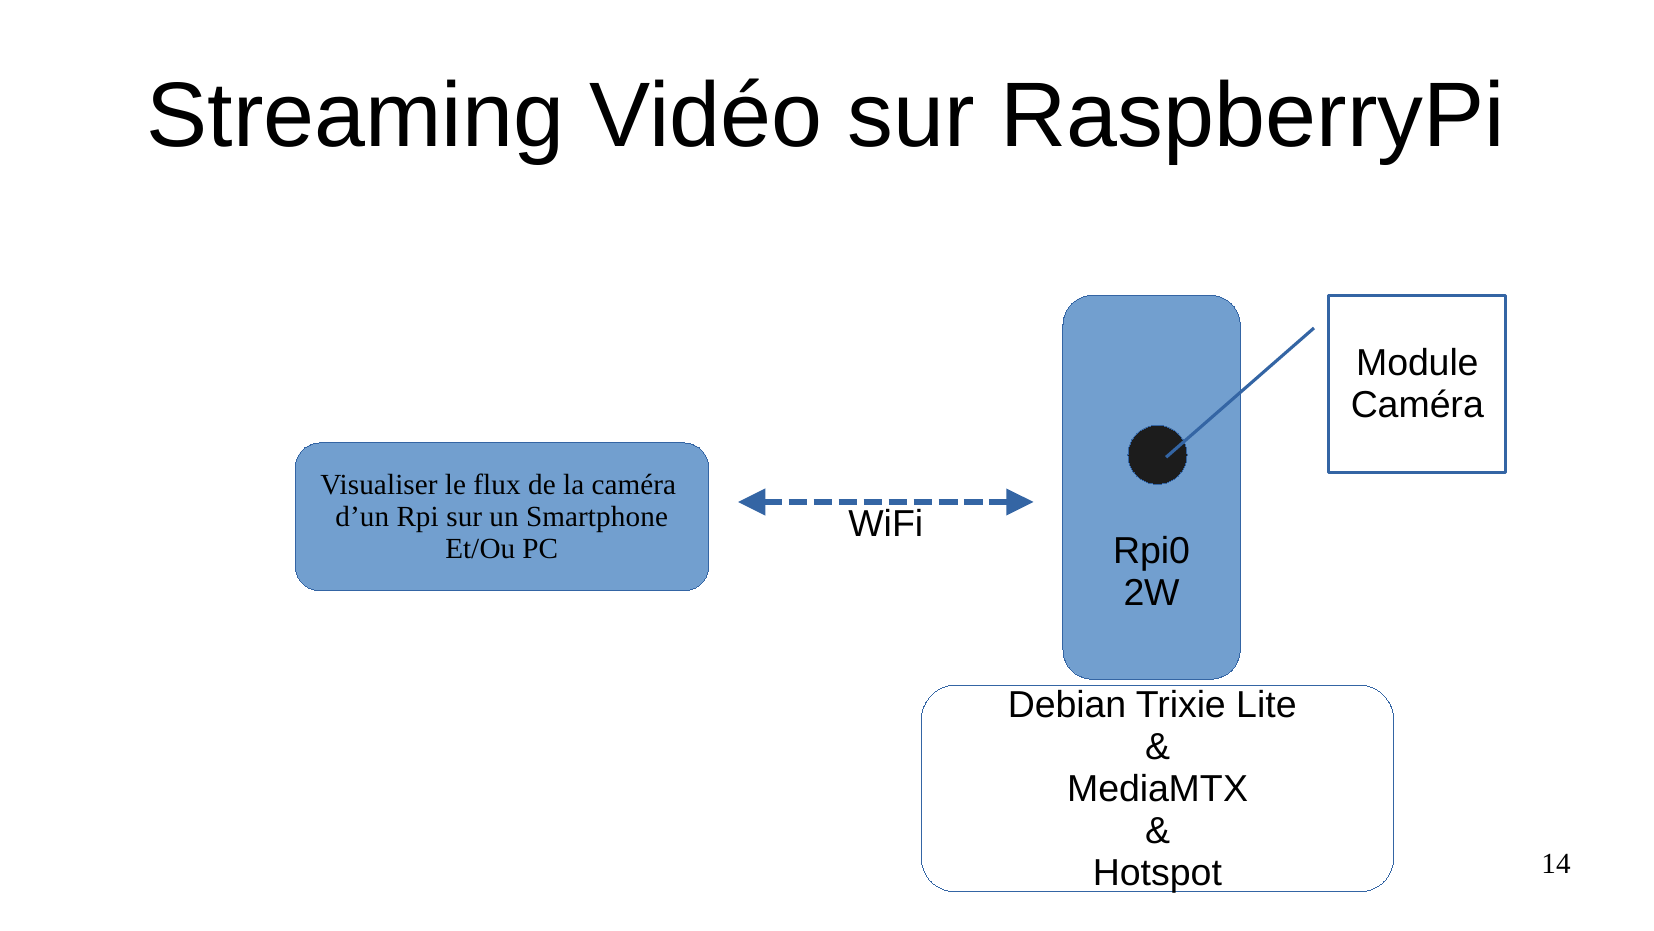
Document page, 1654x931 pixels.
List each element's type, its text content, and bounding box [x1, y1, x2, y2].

text_box [1127, 425, 1188, 485]
title Streaming Vidéo sur RaspberryPi [82, 37, 1571, 193]
text_box Debian Trixie Lite & MediaMTX & Hotspot [921, 685, 1394, 892]
text_box Module Caméra [1329, 295, 1506, 472]
text_box Rpi0 2W [1062, 295, 1241, 680]
text_box Visualiser le flux de la caméra d’un Rpi sur un Smartphone Et/Ou PC [295, 442, 709, 591]
